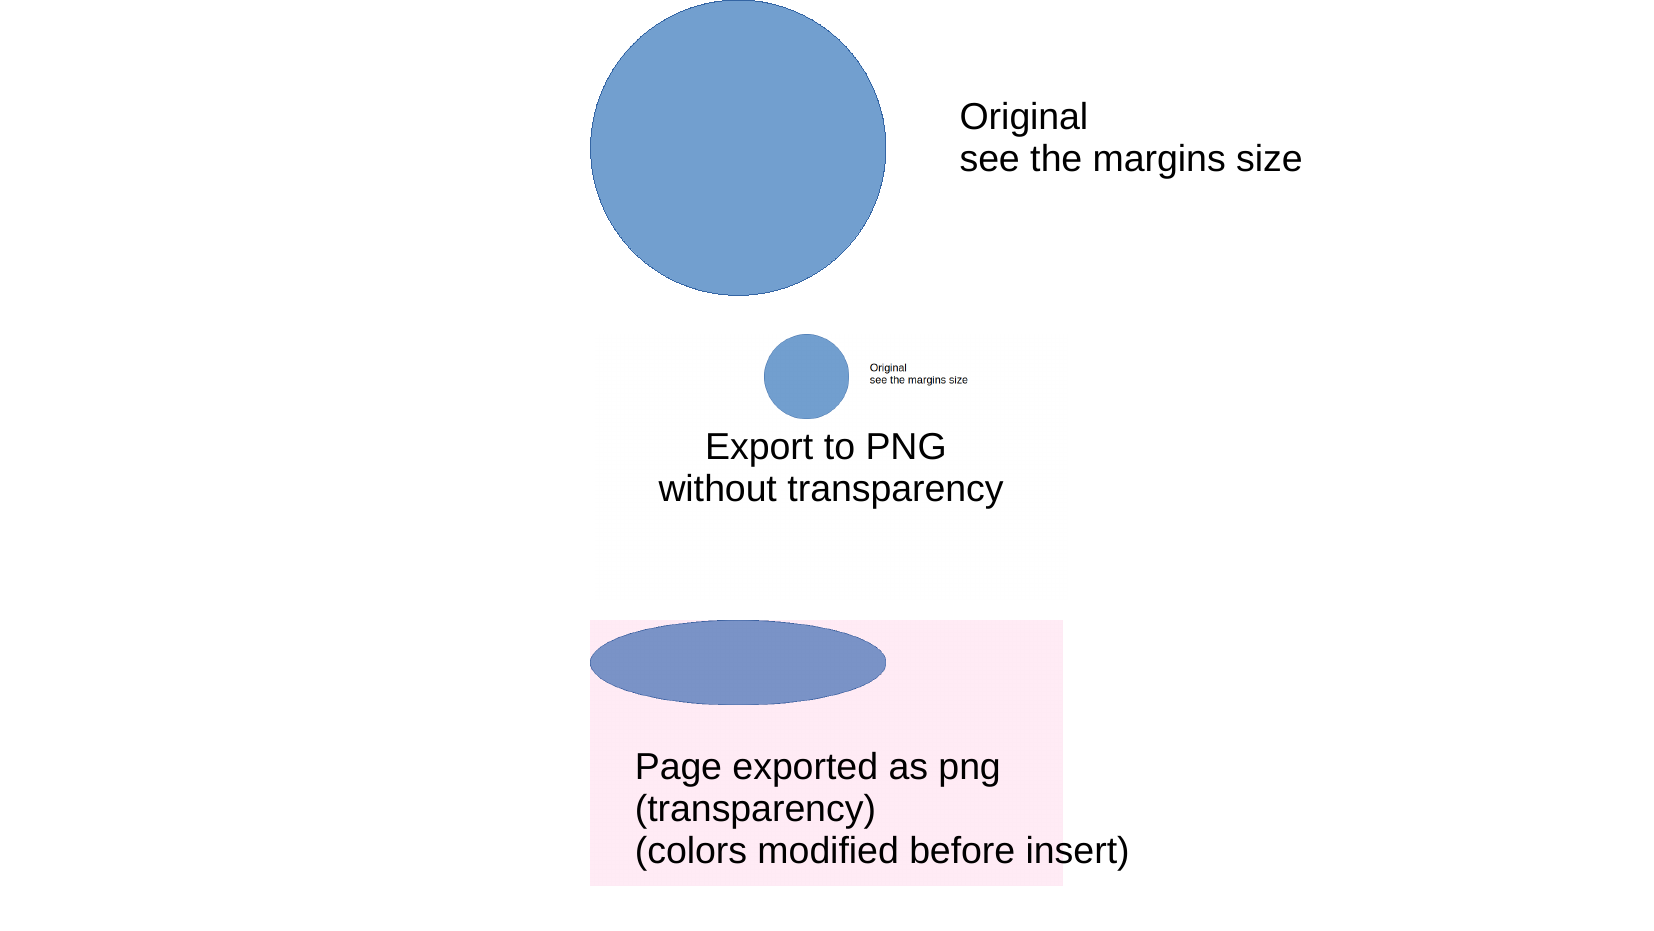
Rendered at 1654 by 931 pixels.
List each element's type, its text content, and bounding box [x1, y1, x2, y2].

text_box Page exported as png (transparency) (colors modified before insert) [620, 738, 1152, 879]
picture [590, 620, 1063, 886]
picture [595, 334, 1068, 600]
text_box Original see the margins size [944, 88, 1477, 230]
text_box [590, 0, 886, 296]
